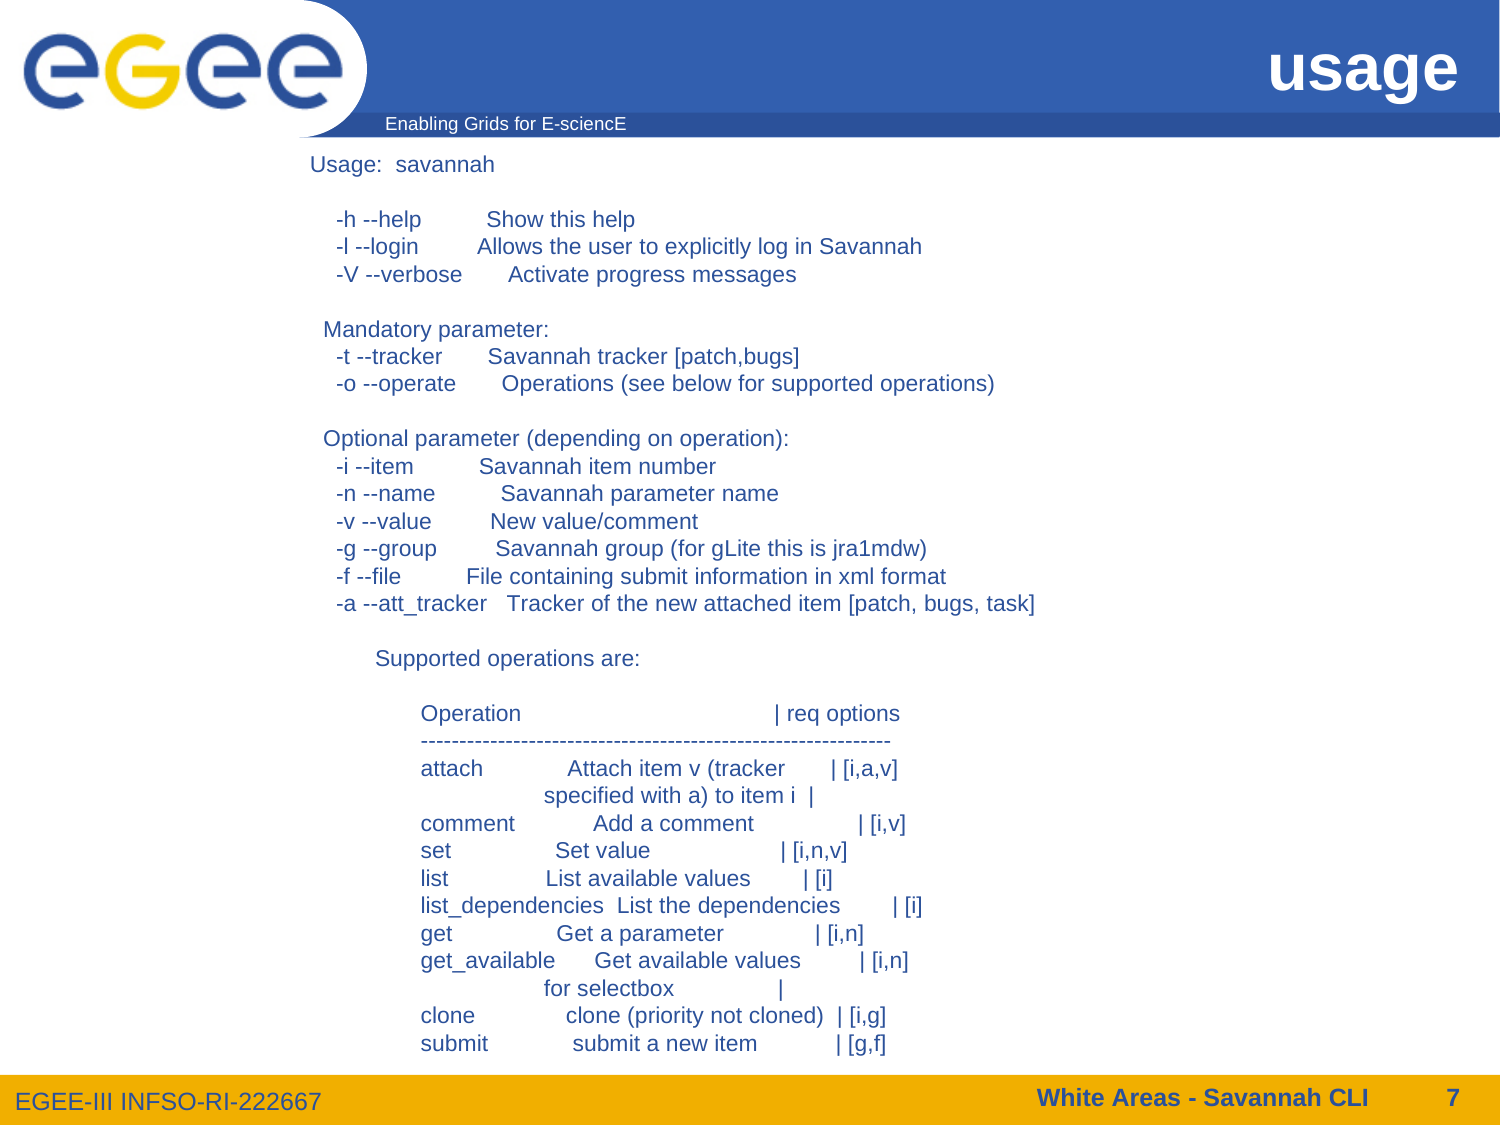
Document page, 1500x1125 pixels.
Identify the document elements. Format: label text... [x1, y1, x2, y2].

picture [18, 30, 349, 112]
title usage [369, 3, 1475, 132]
text_box Usage: savannah -h --help Show this help -l --login Allows the user to explicitly log in Savannah -V --verbose Activate progress messages Mandatory parameter: -t --tracker Savannah tracker [patch,bugs] -o --operate Operations (see below for supported operations) Optional parameter (depending on operation): -i --item Savannah item number -n --name Savannah parameter name -v --value New value/comment -g --group Savannah group (for gLite this is jra1mdw) -f --file File containing submit information in xml format -a --att_tracker Tracker of the new attached item [patch, bugs, task] Supported operations are: Operation | req options ------------------------------------------------------------- attach Attach item v (tracker | [i,a,v] specified with a) to item i | comment Add a comment | [i,v] set Set value | [i,n,v] list List available values | [i] list_dependencies List the dependencies | [i] get Get a parameter | [i,n] get_available Get available values | [i,n] for selectbox | clone clone (priority not cloned) | [i,g] submit submit a new item | [g,f] [295, 141, 1123, 1063]
